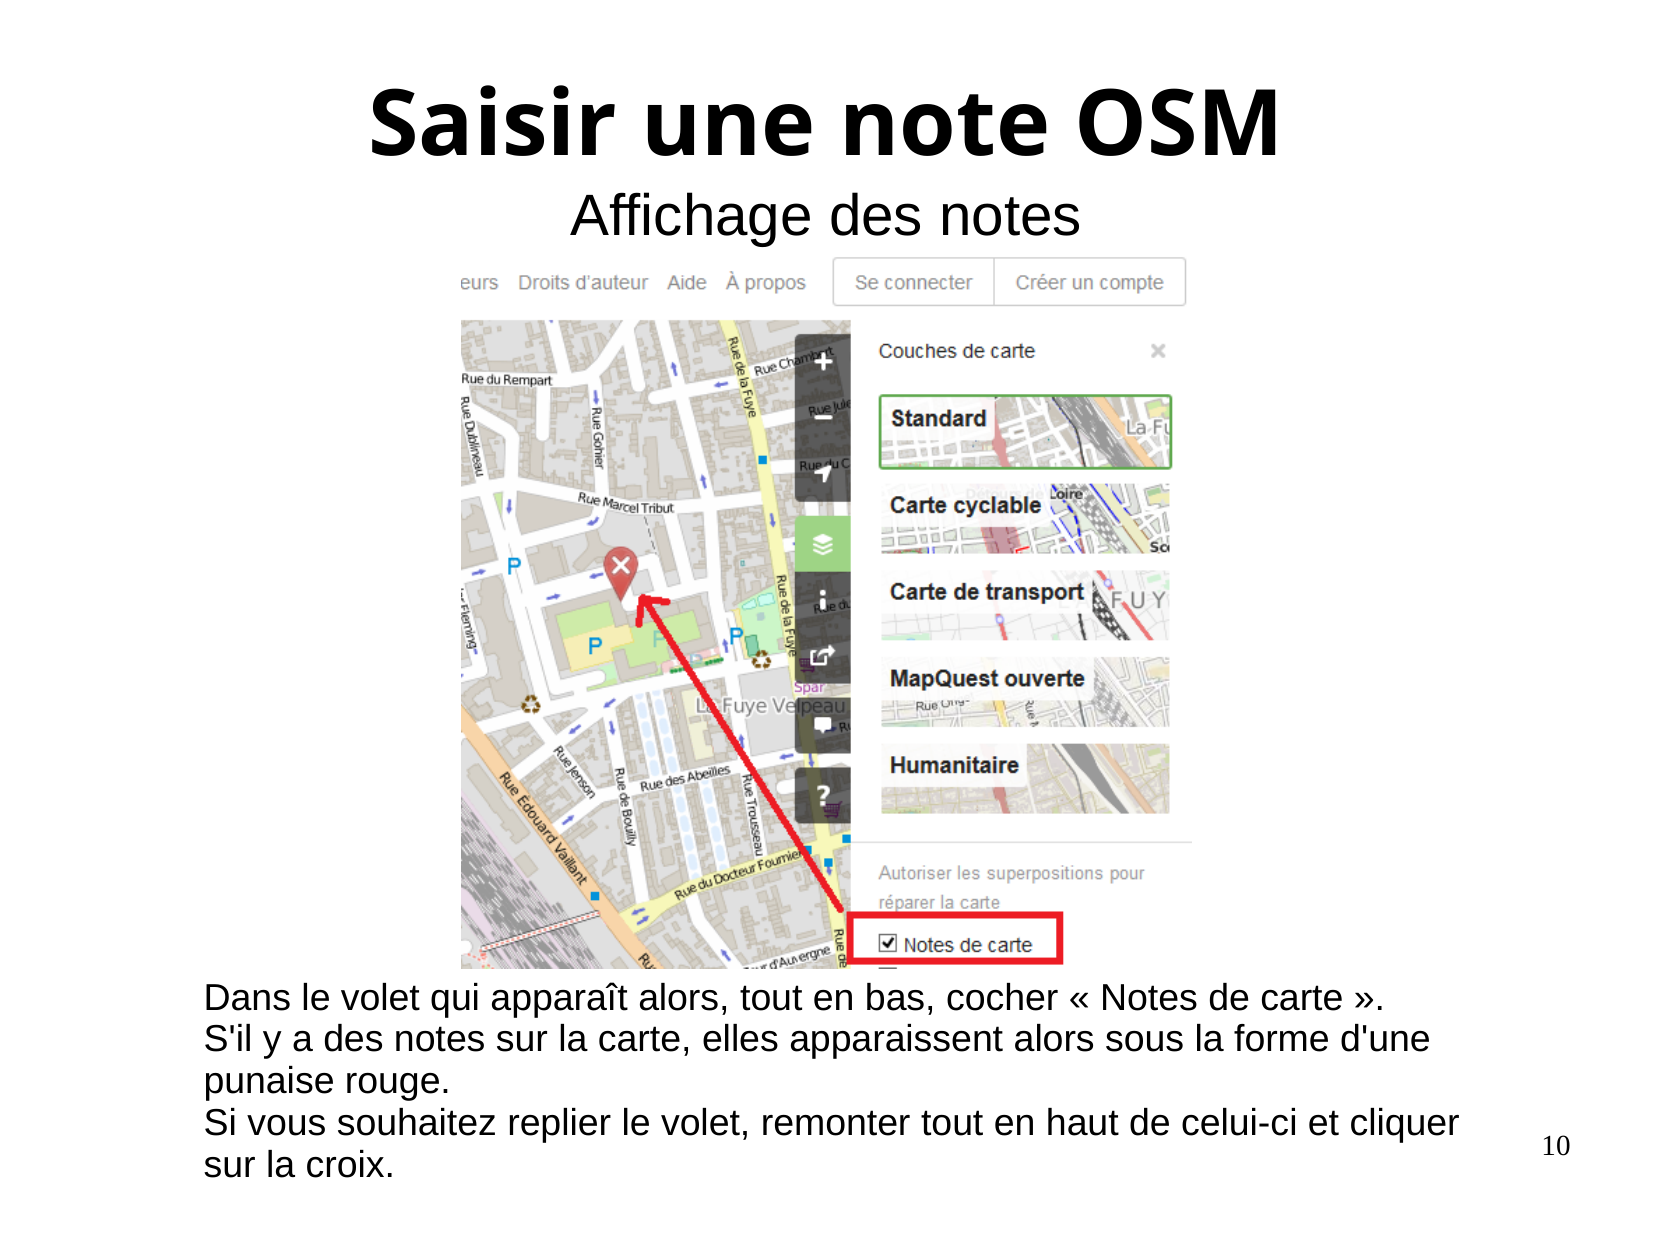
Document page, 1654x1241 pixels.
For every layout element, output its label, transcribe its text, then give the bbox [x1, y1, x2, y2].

text_box Dans le volet qui apparaît alors, tout en bas, cocher « Notes de carte ». S'il y a des notes sur la carte, elles apparaissent alors sous la forme d'une punaise rouge. Si vous souhaitez replier le volet, remonter tout en haut de celui-ci et cliquer sur la croix. [188, 968, 1536, 1194]
picture [461, 249, 1192, 968]
title Saisir une note OSM Affichage des notes [82, 49, 1571, 257]
